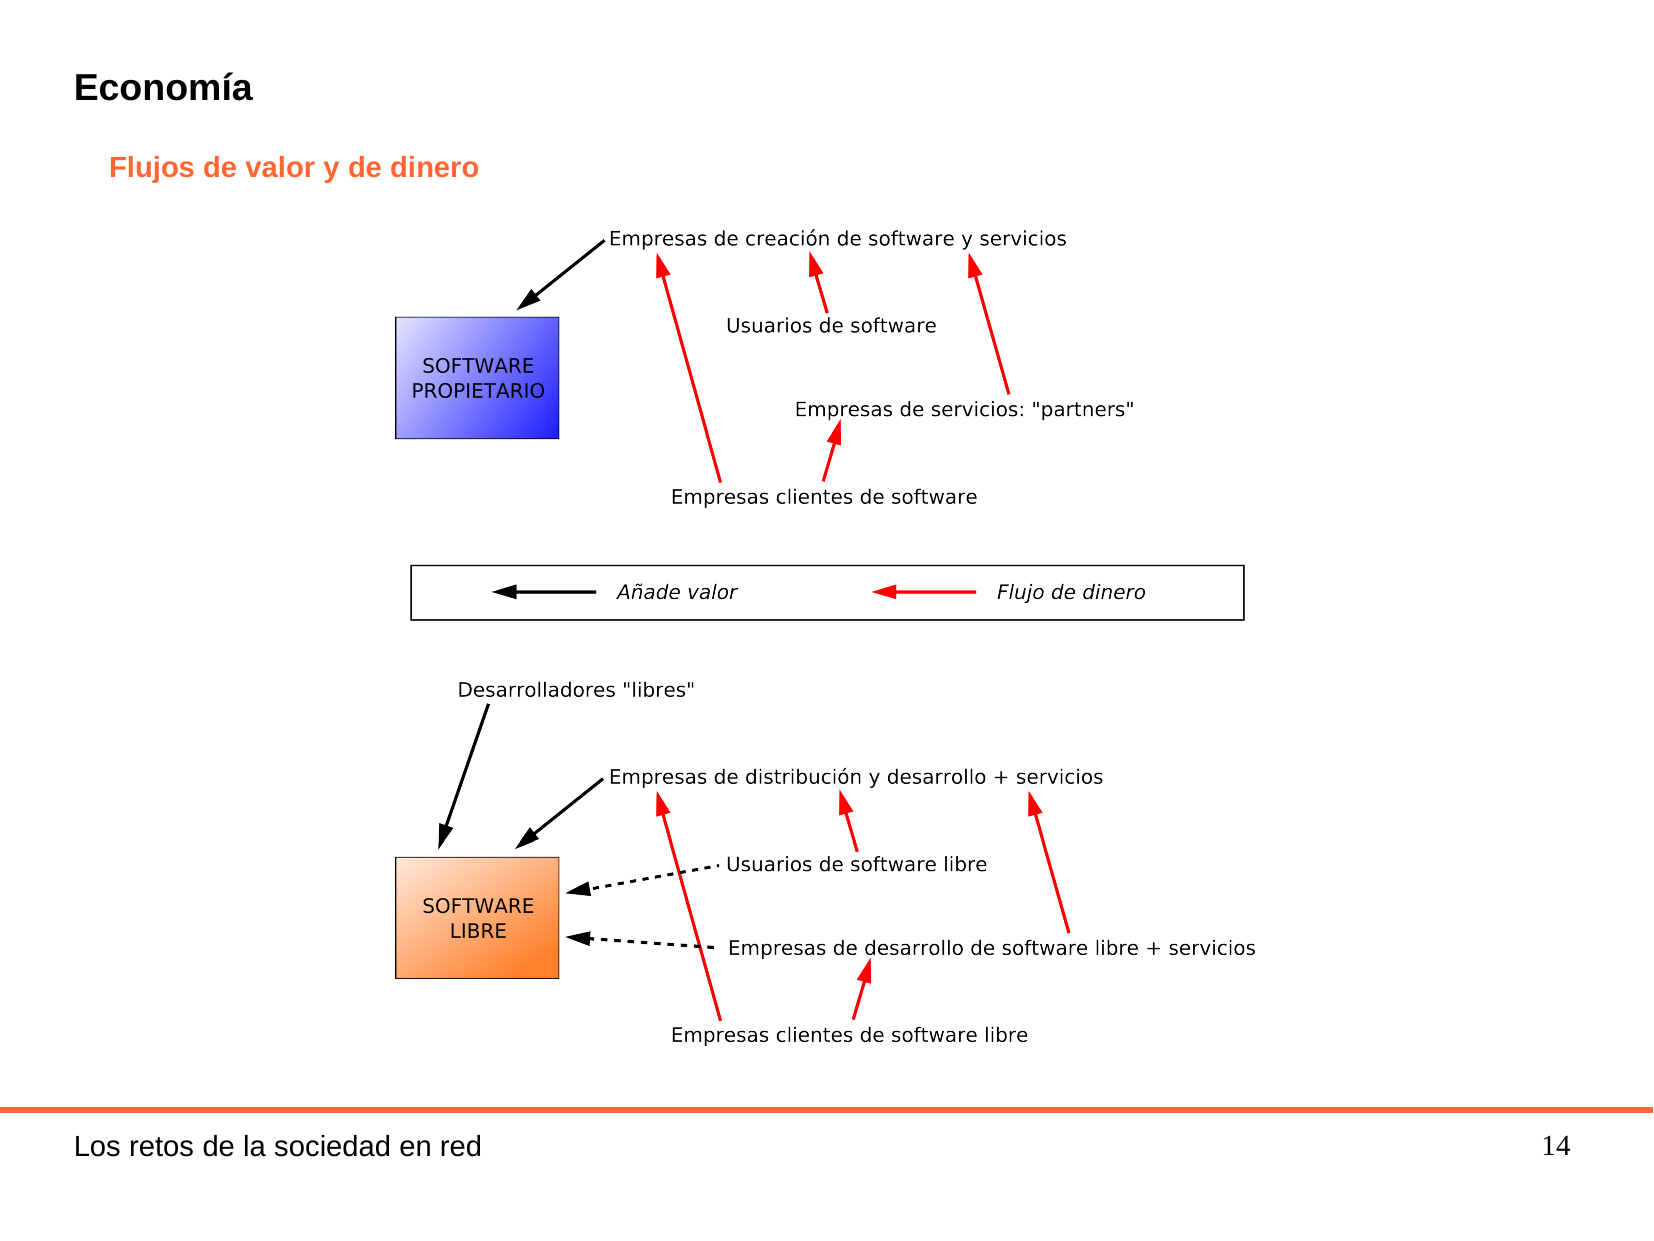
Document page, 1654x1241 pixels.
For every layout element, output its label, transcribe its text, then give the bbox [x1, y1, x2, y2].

picture [395, 229, 1255, 1046]
text_box Economía Flujos de valor y de dinero [59, 59, 1595, 230]
text_box Los retos de la sociedad en red [59, 1122, 975, 1172]
